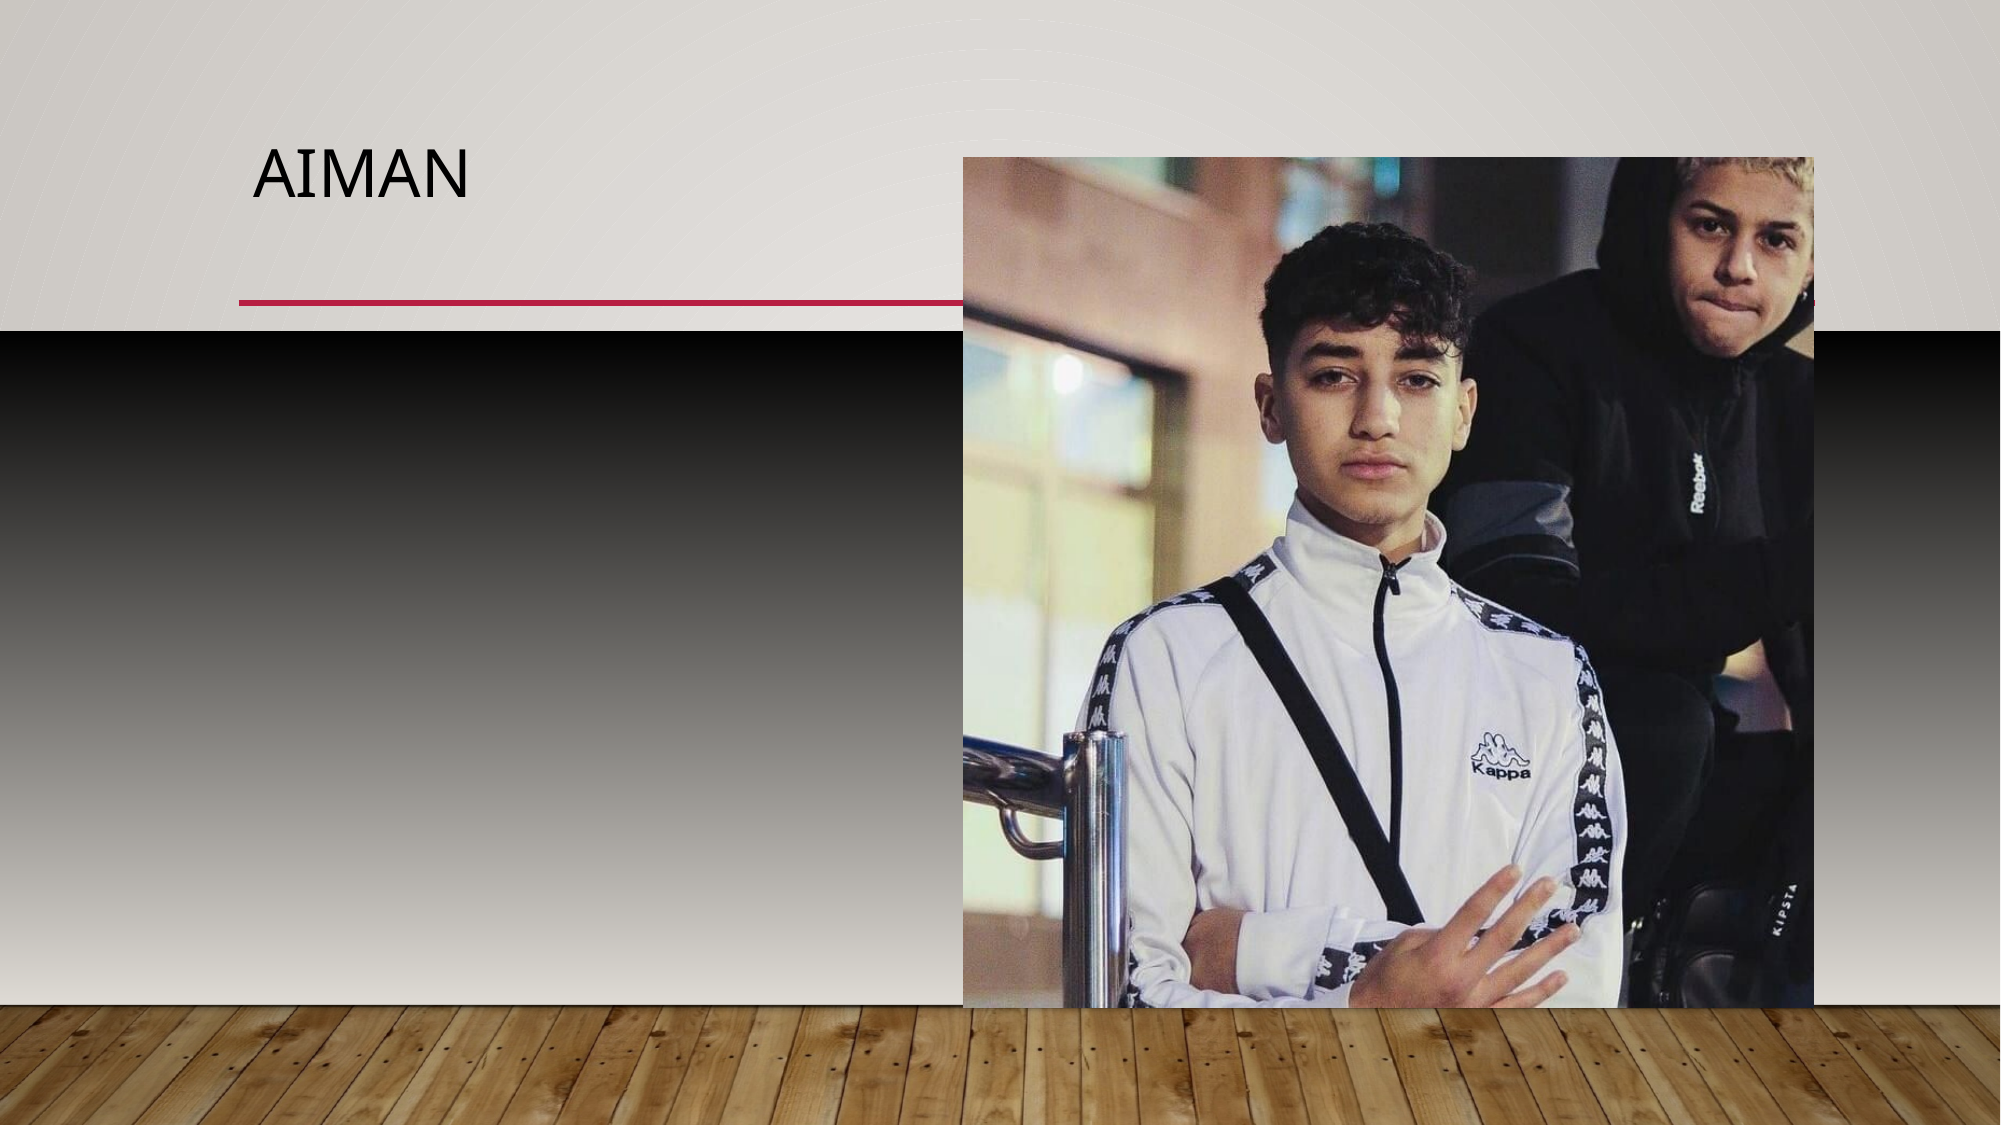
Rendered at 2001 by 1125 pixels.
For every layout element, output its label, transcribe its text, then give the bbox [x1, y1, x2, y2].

title AIMAN [238, 131, 1814, 305]
picture [963, 157, 1814, 1008]
